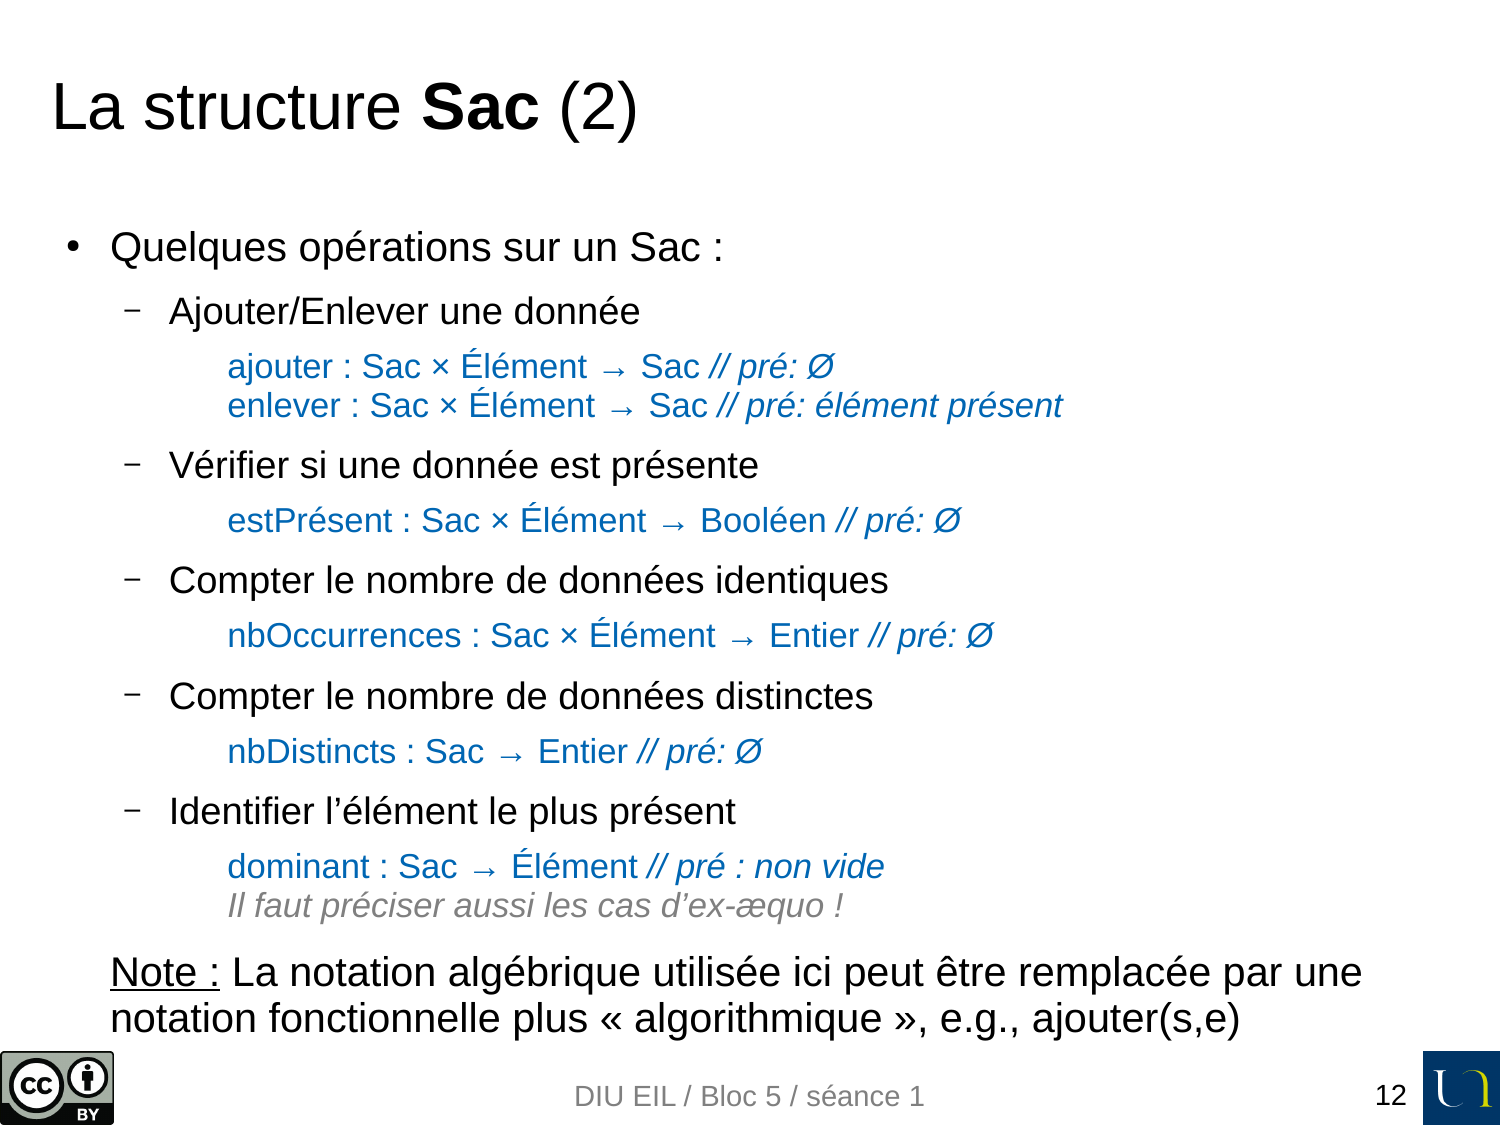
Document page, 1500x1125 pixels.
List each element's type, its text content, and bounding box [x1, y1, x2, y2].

picture [1417, 1051, 1500, 1125]
list Quelques opérations sur un Sac : Ajouter/Enlever une donnée ajouter : Sac × Élément → Sac // pré: Ø enlever : Sac × Élément → Sac // pré: élément présent Vérifier si une donnée est présente estPrésent : Sac × Élément → Booléen // pré: Ø Compter le nombre de données identiques nbOccurrences : Sac × Élément → Entier // pré: Ø Compter le nombre de données distinctes nbDistincts : Sac → Entier // pré: Ø Identifier l’élément le plus présent dominant : Sac → Élément // pré : non vide Il faut préciser aussi les cas d’ex-æquo ! Note : La notation algébrique utilisée ici peut être remplacée par une notation fonctionnelle plus « algorithmique », e.g., ajouter(s,e) [51, 224, 1449, 1052]
picture [0, 1051, 114, 1125]
title La structure Sac (2) [51, 44, 1449, 170]
